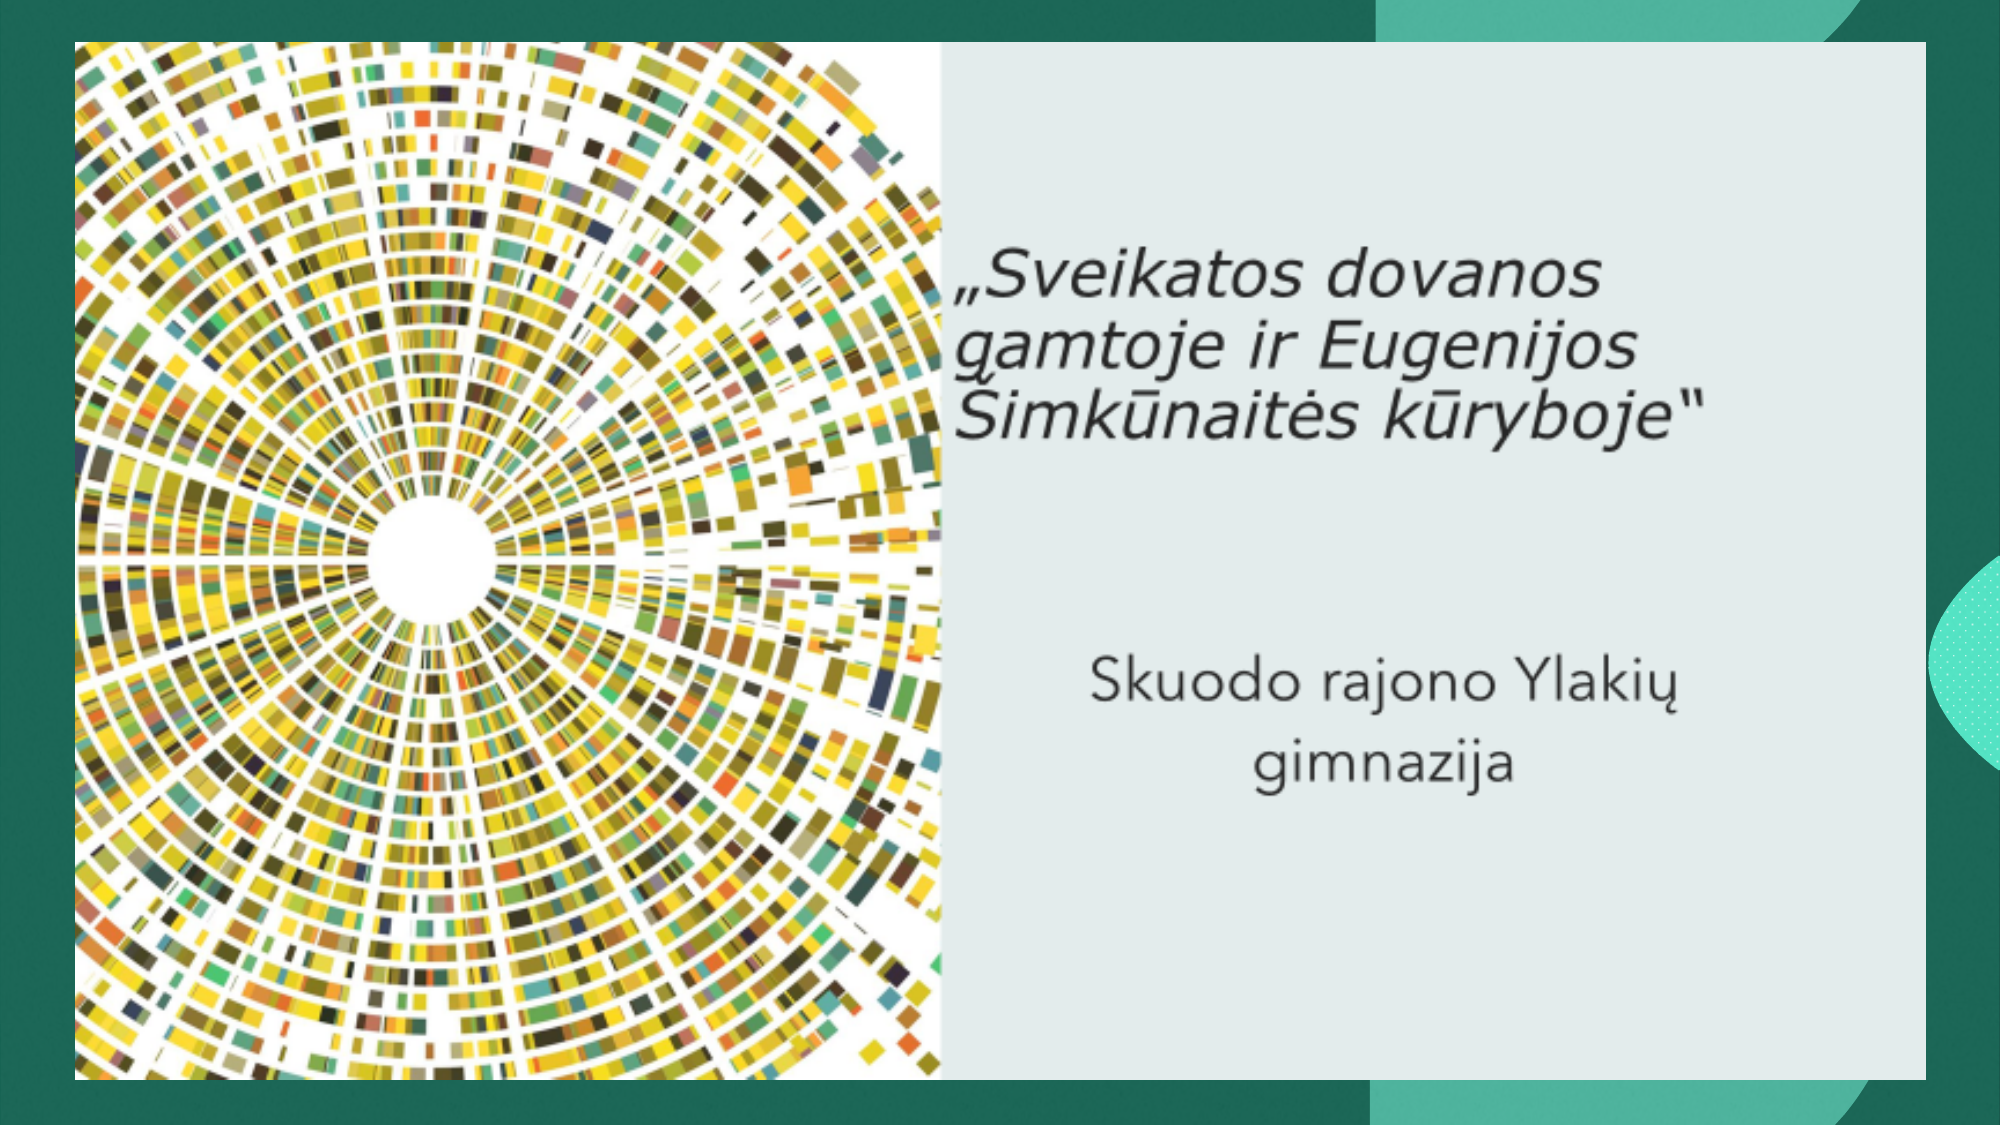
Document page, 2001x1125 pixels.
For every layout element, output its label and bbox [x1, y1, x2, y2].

picture [75, 42, 1926, 1080]
